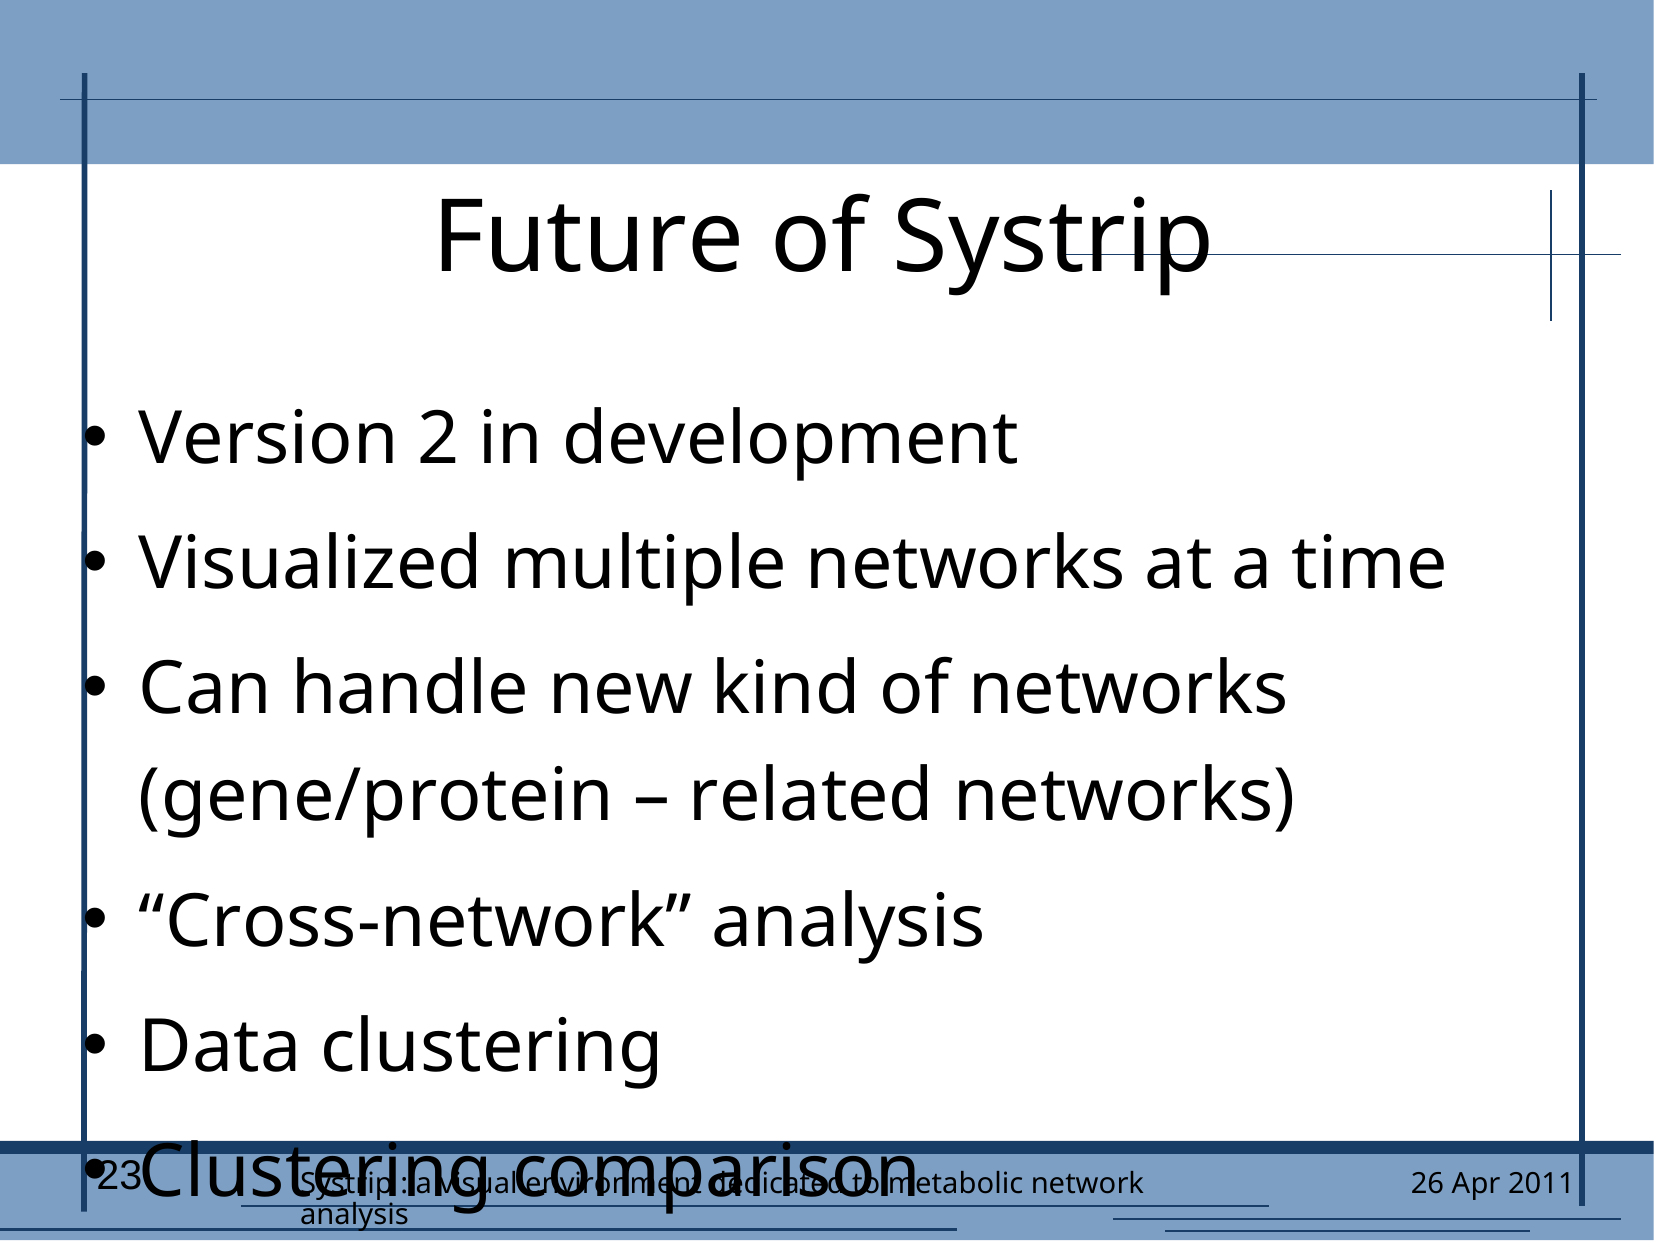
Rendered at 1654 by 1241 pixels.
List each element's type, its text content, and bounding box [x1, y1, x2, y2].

title Future of Systrip [117, 124, 1530, 332]
list Version 2 in development Visualized multiple networks at a time Can handle new kind of networks (gene/protein – related networks) “Cross-network” analysis Data clustering Clustering comparison [82, 377, 1572, 1129]
